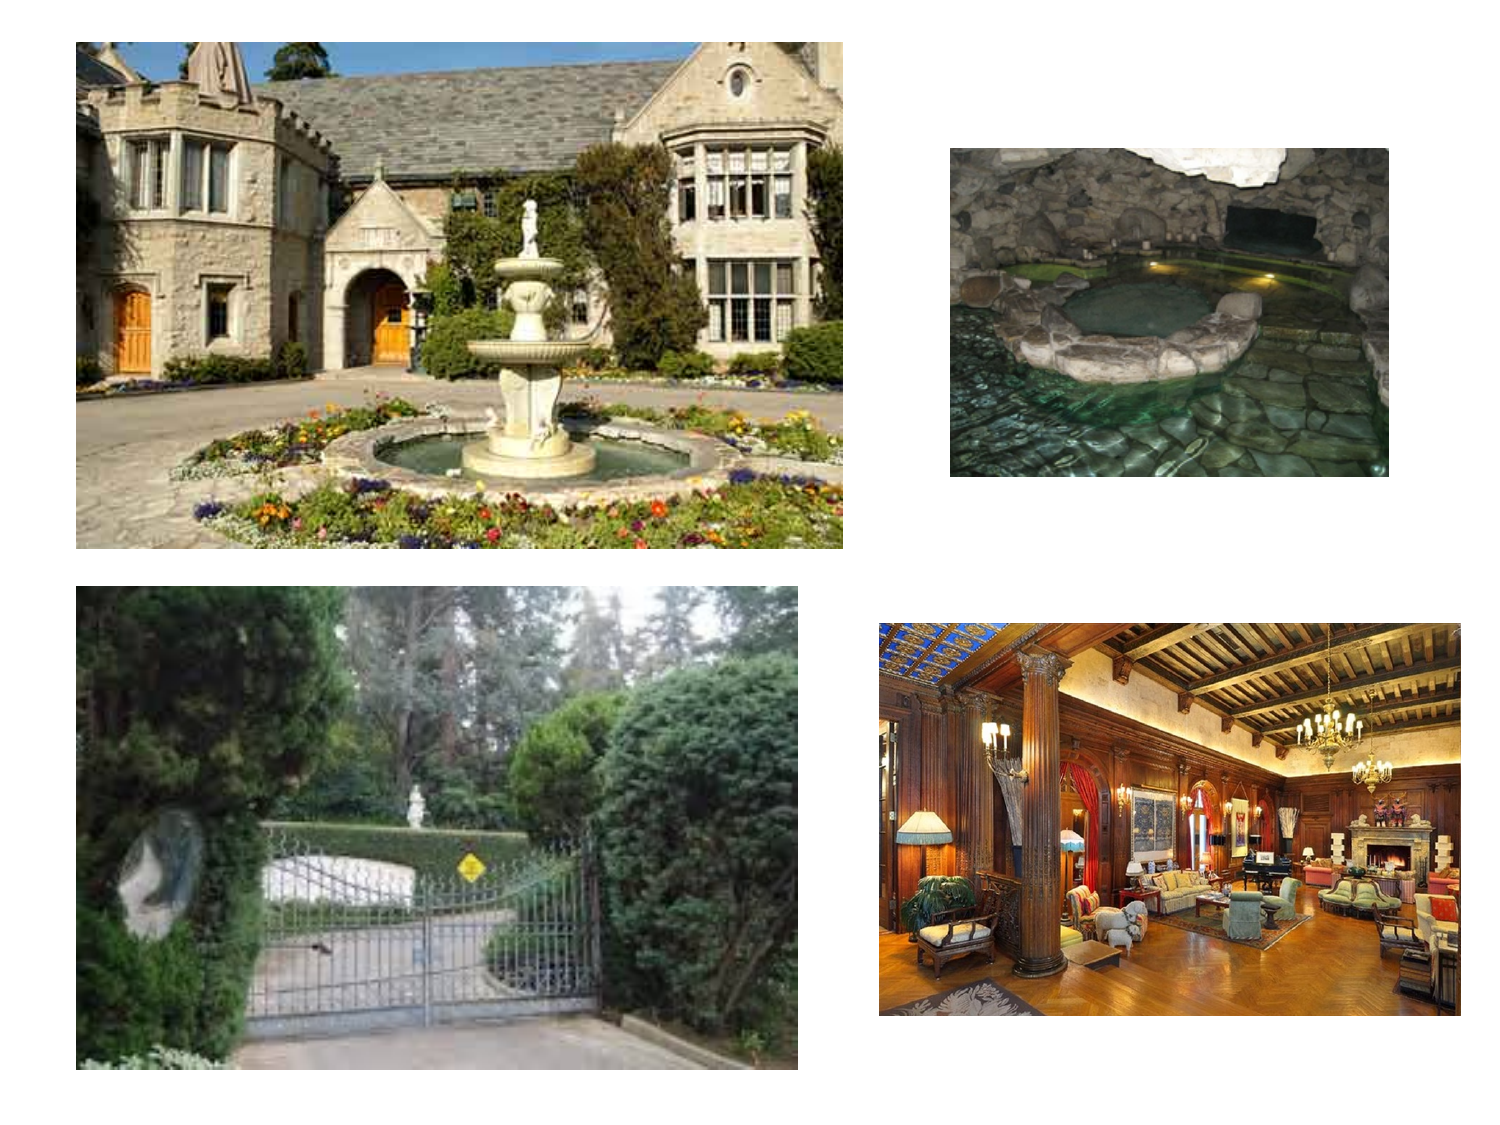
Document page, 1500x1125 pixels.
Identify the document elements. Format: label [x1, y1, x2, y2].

picture [76, 42, 843, 549]
picture [950, 148, 1389, 477]
picture [879, 623, 1461, 1016]
picture [76, 586, 798, 1070]
